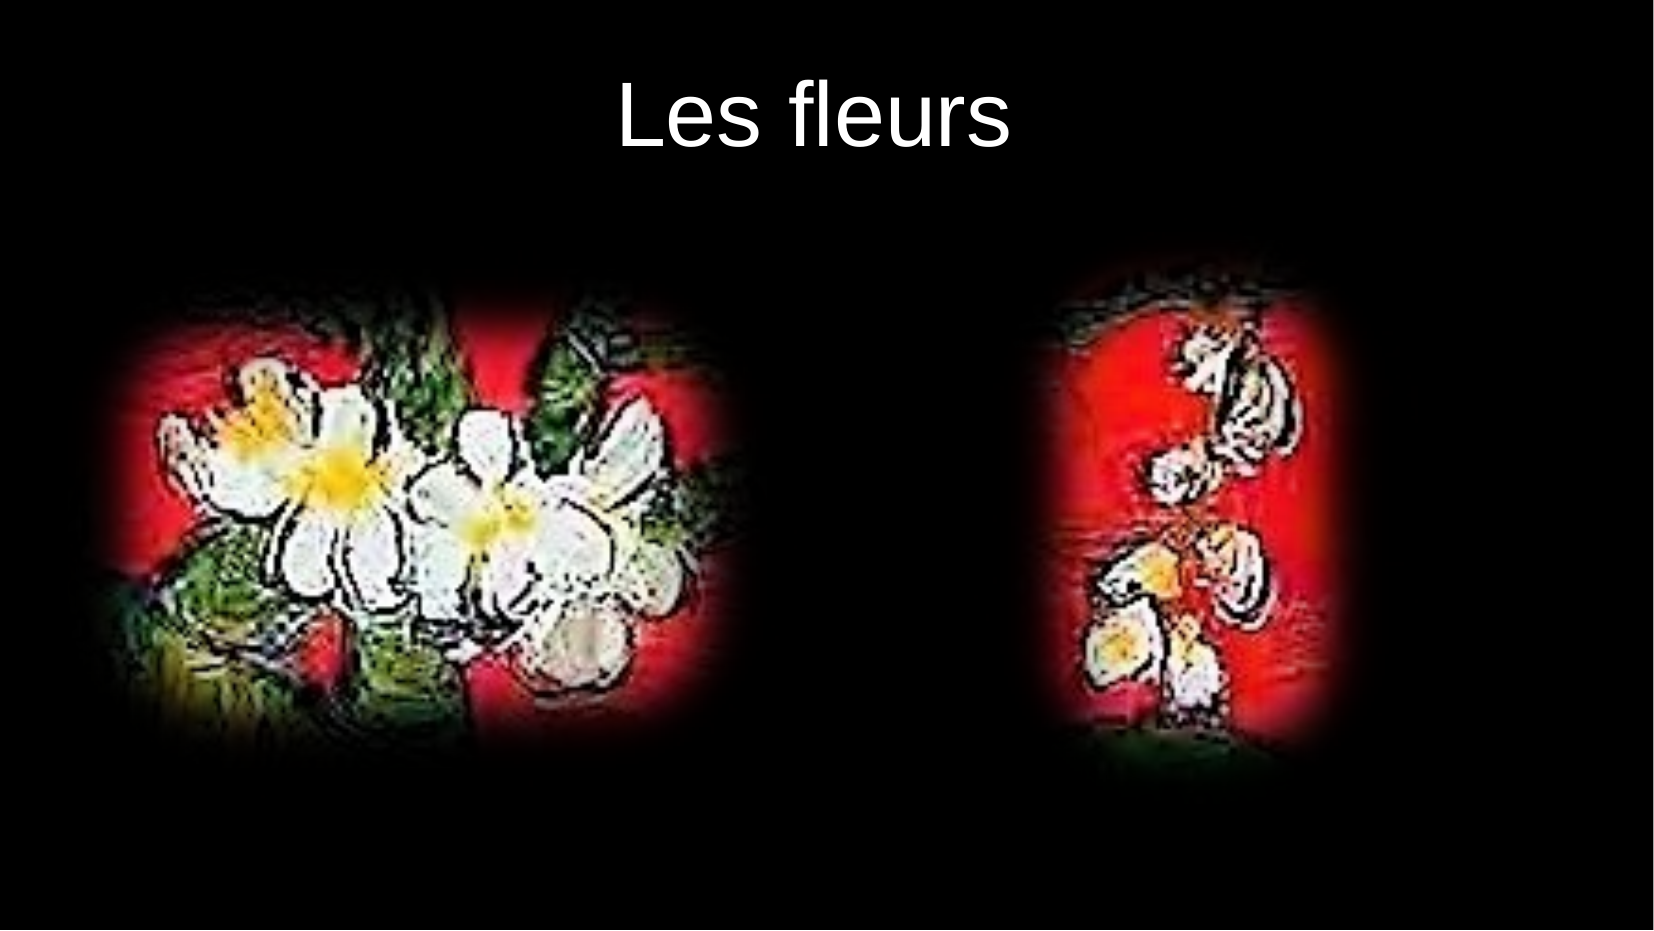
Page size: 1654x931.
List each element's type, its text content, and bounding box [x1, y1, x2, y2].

picture [974, 206, 1418, 815]
picture [41, 242, 797, 798]
title Les fleurs [82, 37, 1571, 193]
